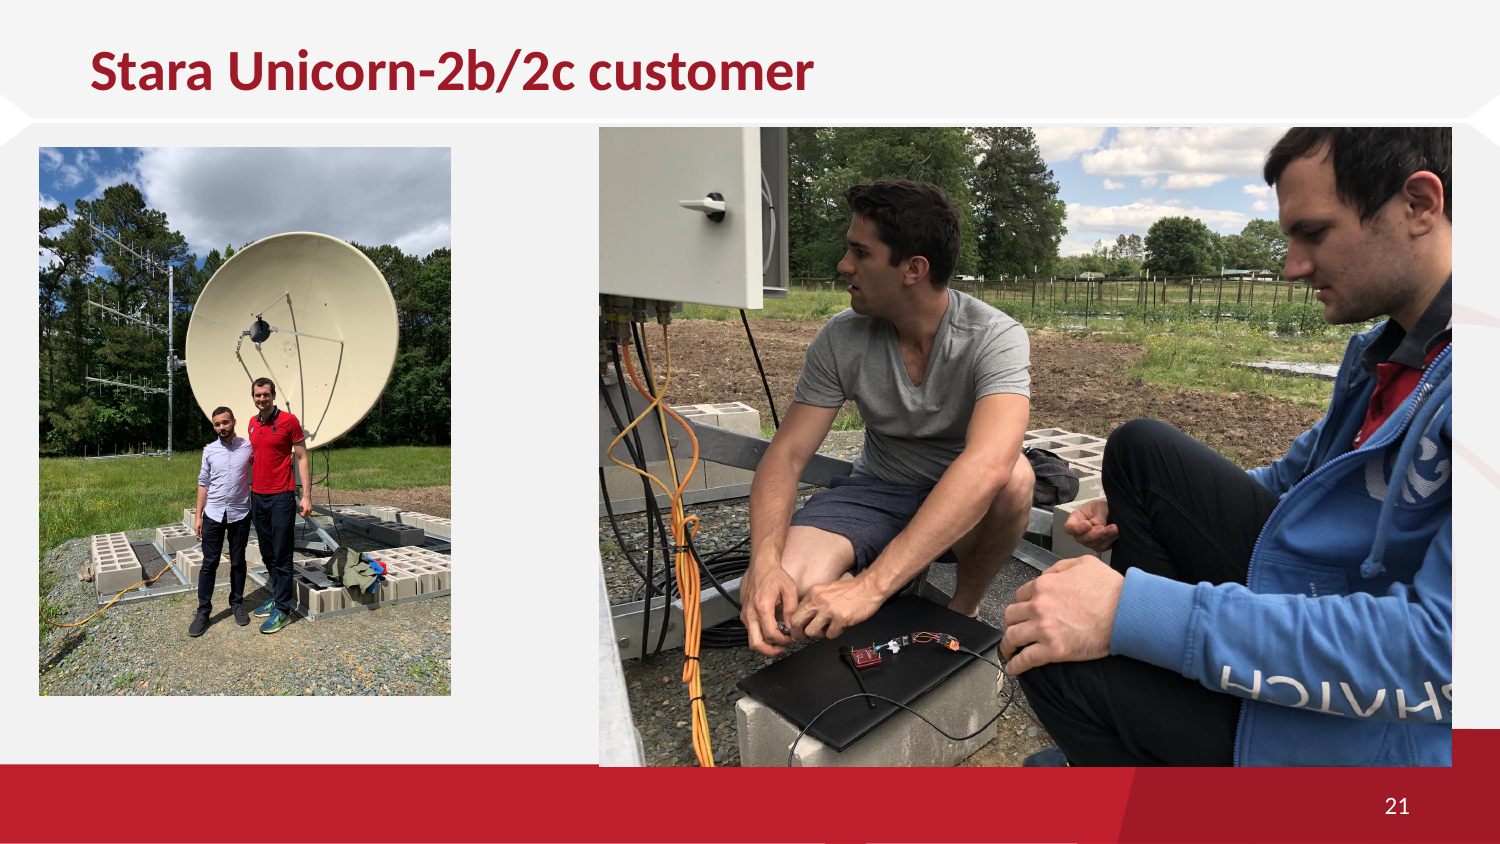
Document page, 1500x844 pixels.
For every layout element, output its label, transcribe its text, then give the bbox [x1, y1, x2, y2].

picture [599, 127, 1452, 767]
title Stara Unicorn-2b/2c customer [75, 23, 1425, 112]
picture [39, 147, 451, 696]
slide_number <number> [1074, 782, 1425, 827]
